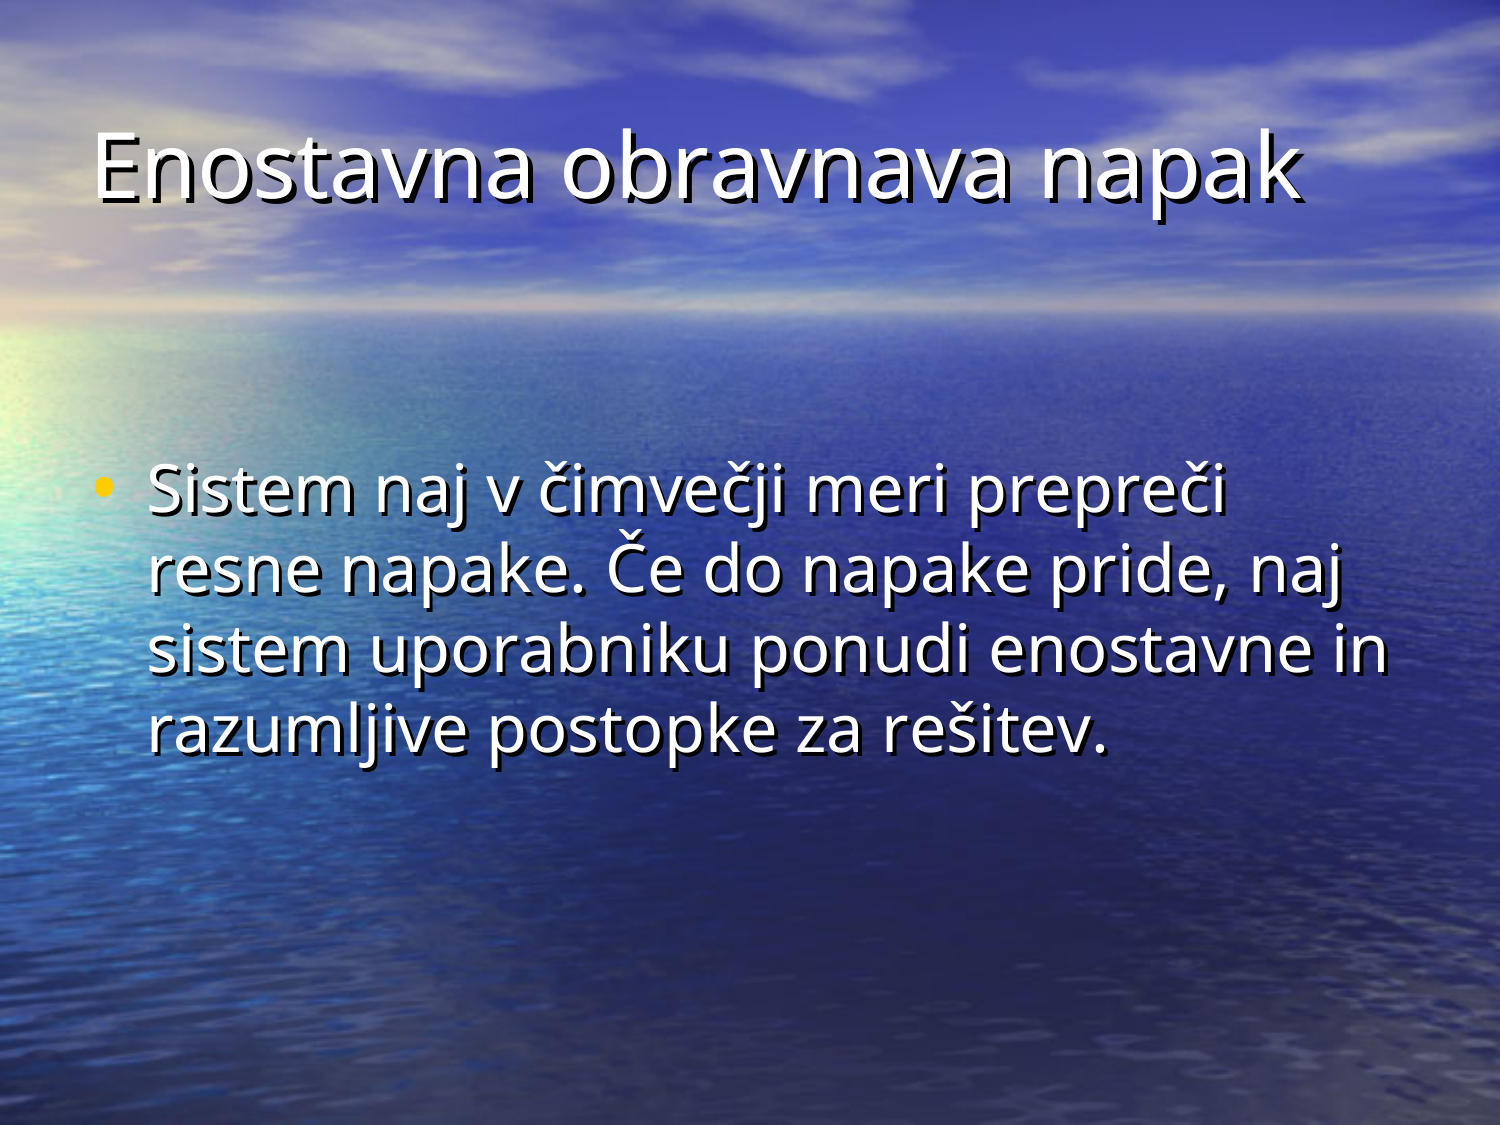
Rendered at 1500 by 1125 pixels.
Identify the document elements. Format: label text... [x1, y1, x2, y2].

list Sistem naj v čimvečji meri prepreči resne napake. Če do napake pride, naj sistem uporabniku ponudi enostavne in razumljive postopke za rešitev. [75, 312, 1426, 988]
title Enostavna obravnava napak [75, 47, 1426, 276]
picture [0, 0, 1500, 1125]
